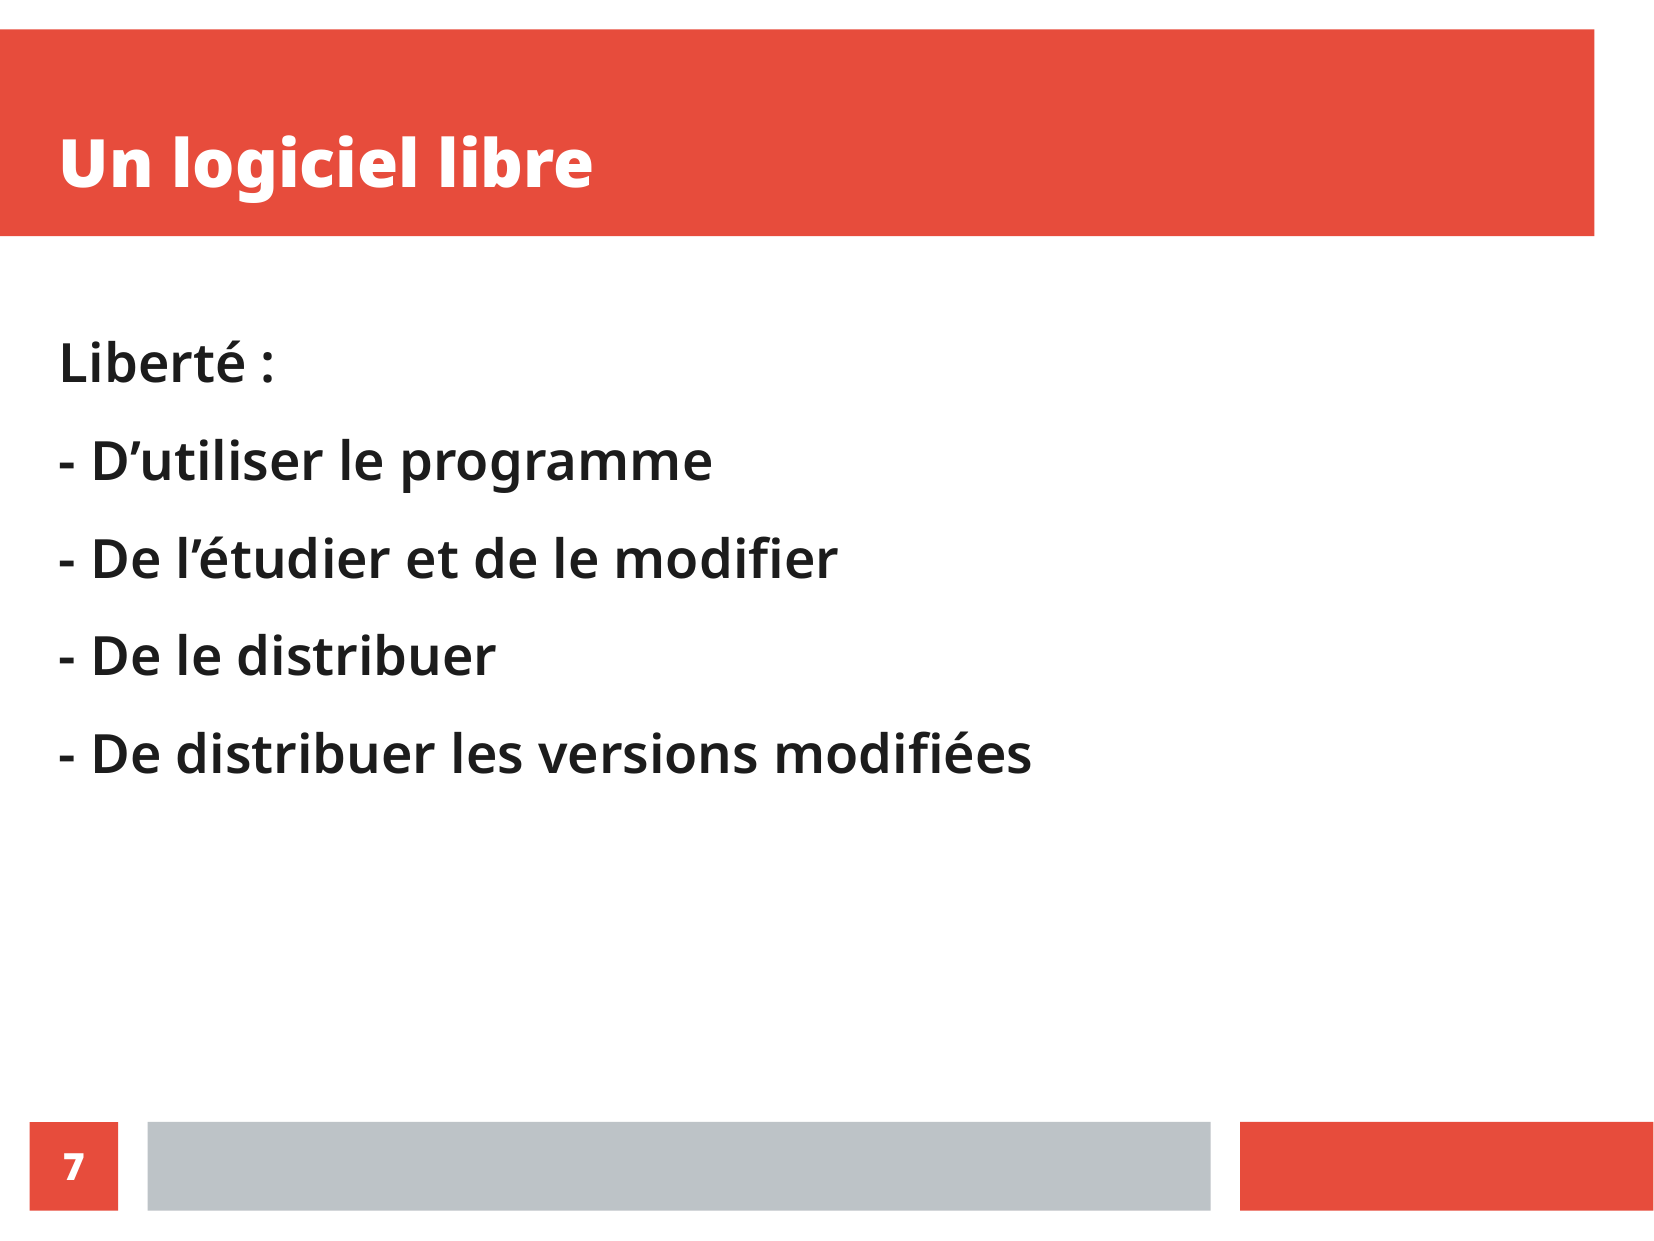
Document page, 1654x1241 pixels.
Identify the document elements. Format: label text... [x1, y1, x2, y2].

list Liberté : - D’utiliser le programme - De l’étudier et de le modifier - De le distribuer - De distribuer les versions modifiées [59, 324, 1565, 1093]
title Un logiciel libre [59, 59, 1595, 207]
